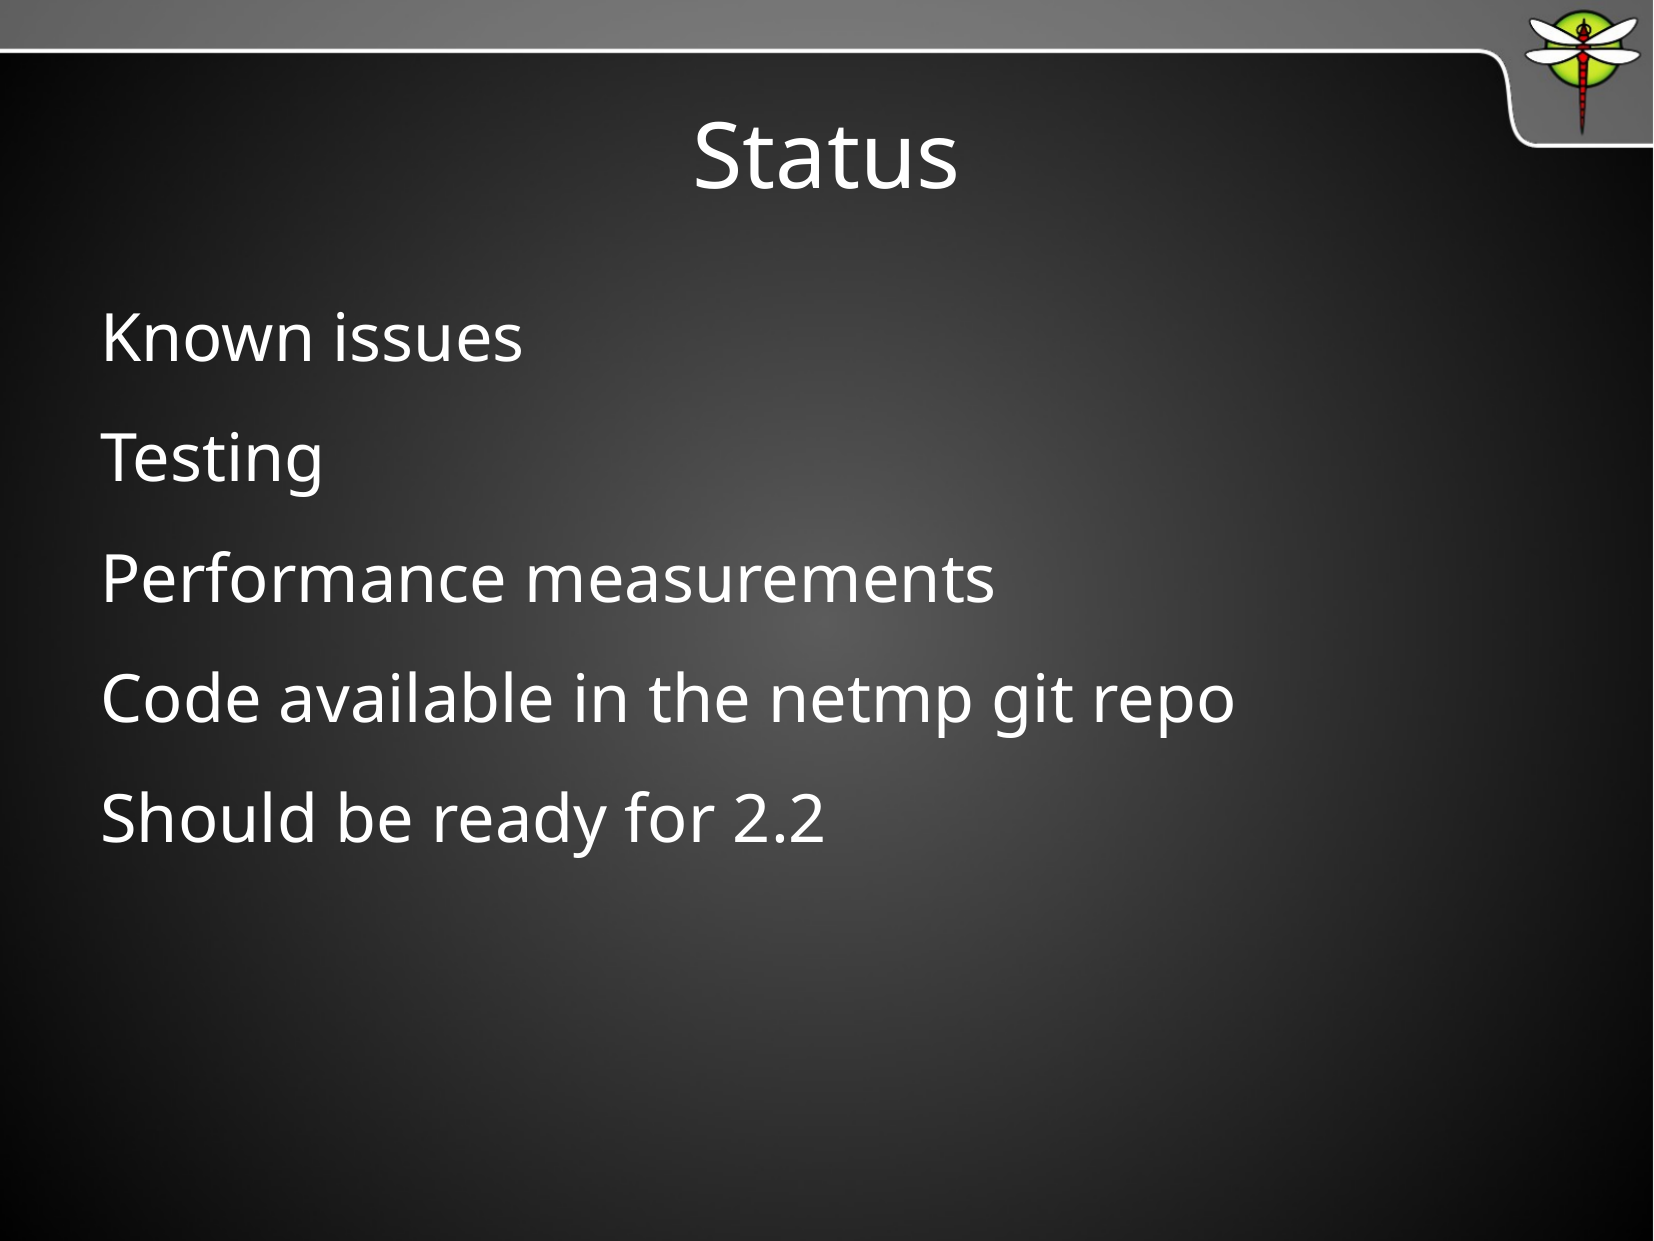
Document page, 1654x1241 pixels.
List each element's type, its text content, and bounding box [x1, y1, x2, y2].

picture [0, 0, 1654, 1241]
list Known issues Testing Performance measurements Code available in the netmp git repo Should be ready for 2.2 [82, 290, 1571, 1094]
title Status [82, 49, 1571, 257]
